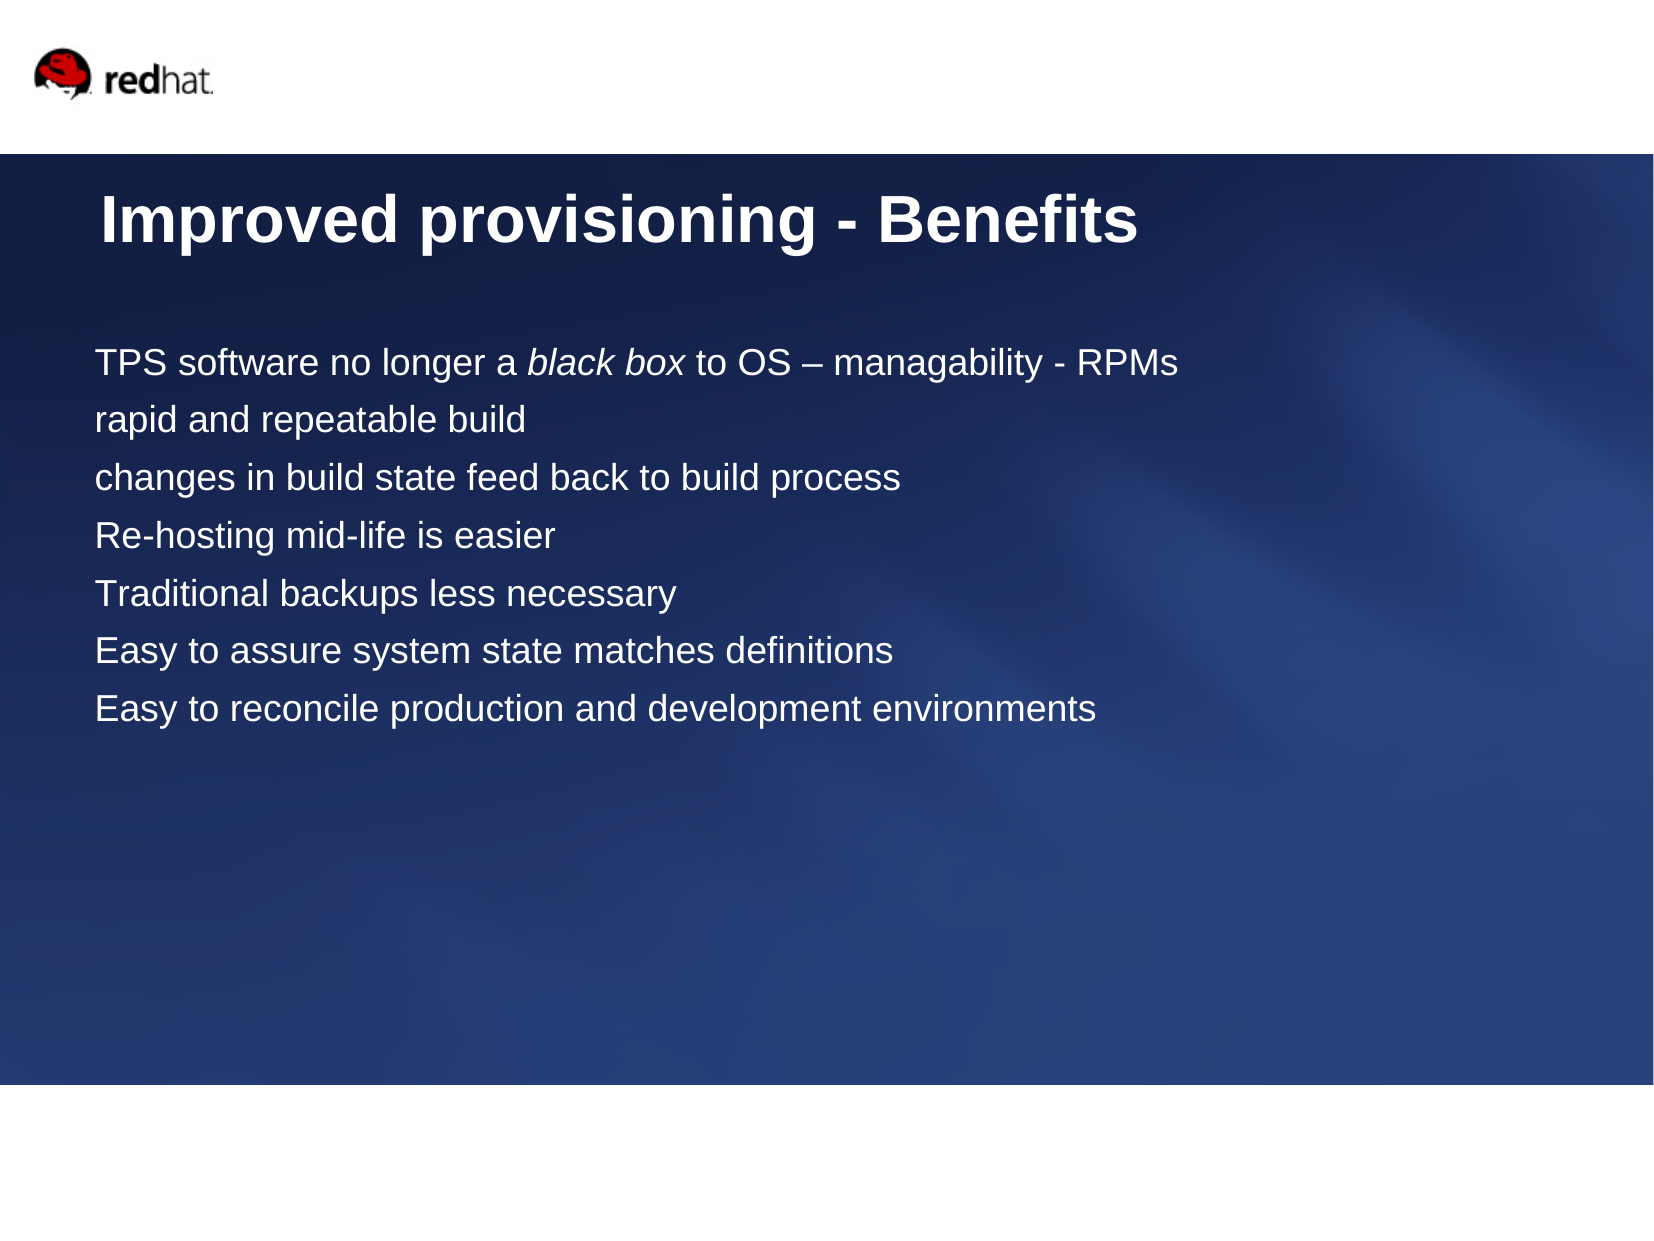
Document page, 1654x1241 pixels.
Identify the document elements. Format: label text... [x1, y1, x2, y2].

picture [33, 46, 213, 108]
title Improved provisioning - Benefits [100, 164, 1506, 275]
picture [0, 154, 1654, 1085]
list TPS software no longer a black box to OS – managability - RPMs rapid and repeatable build changes in build state feed back to build process Re-hosting mid-life is easier Traditional backups less necessary Easy to assure system state matches definitions Easy to reconcile production and development environments [94, 341, 1501, 1119]
